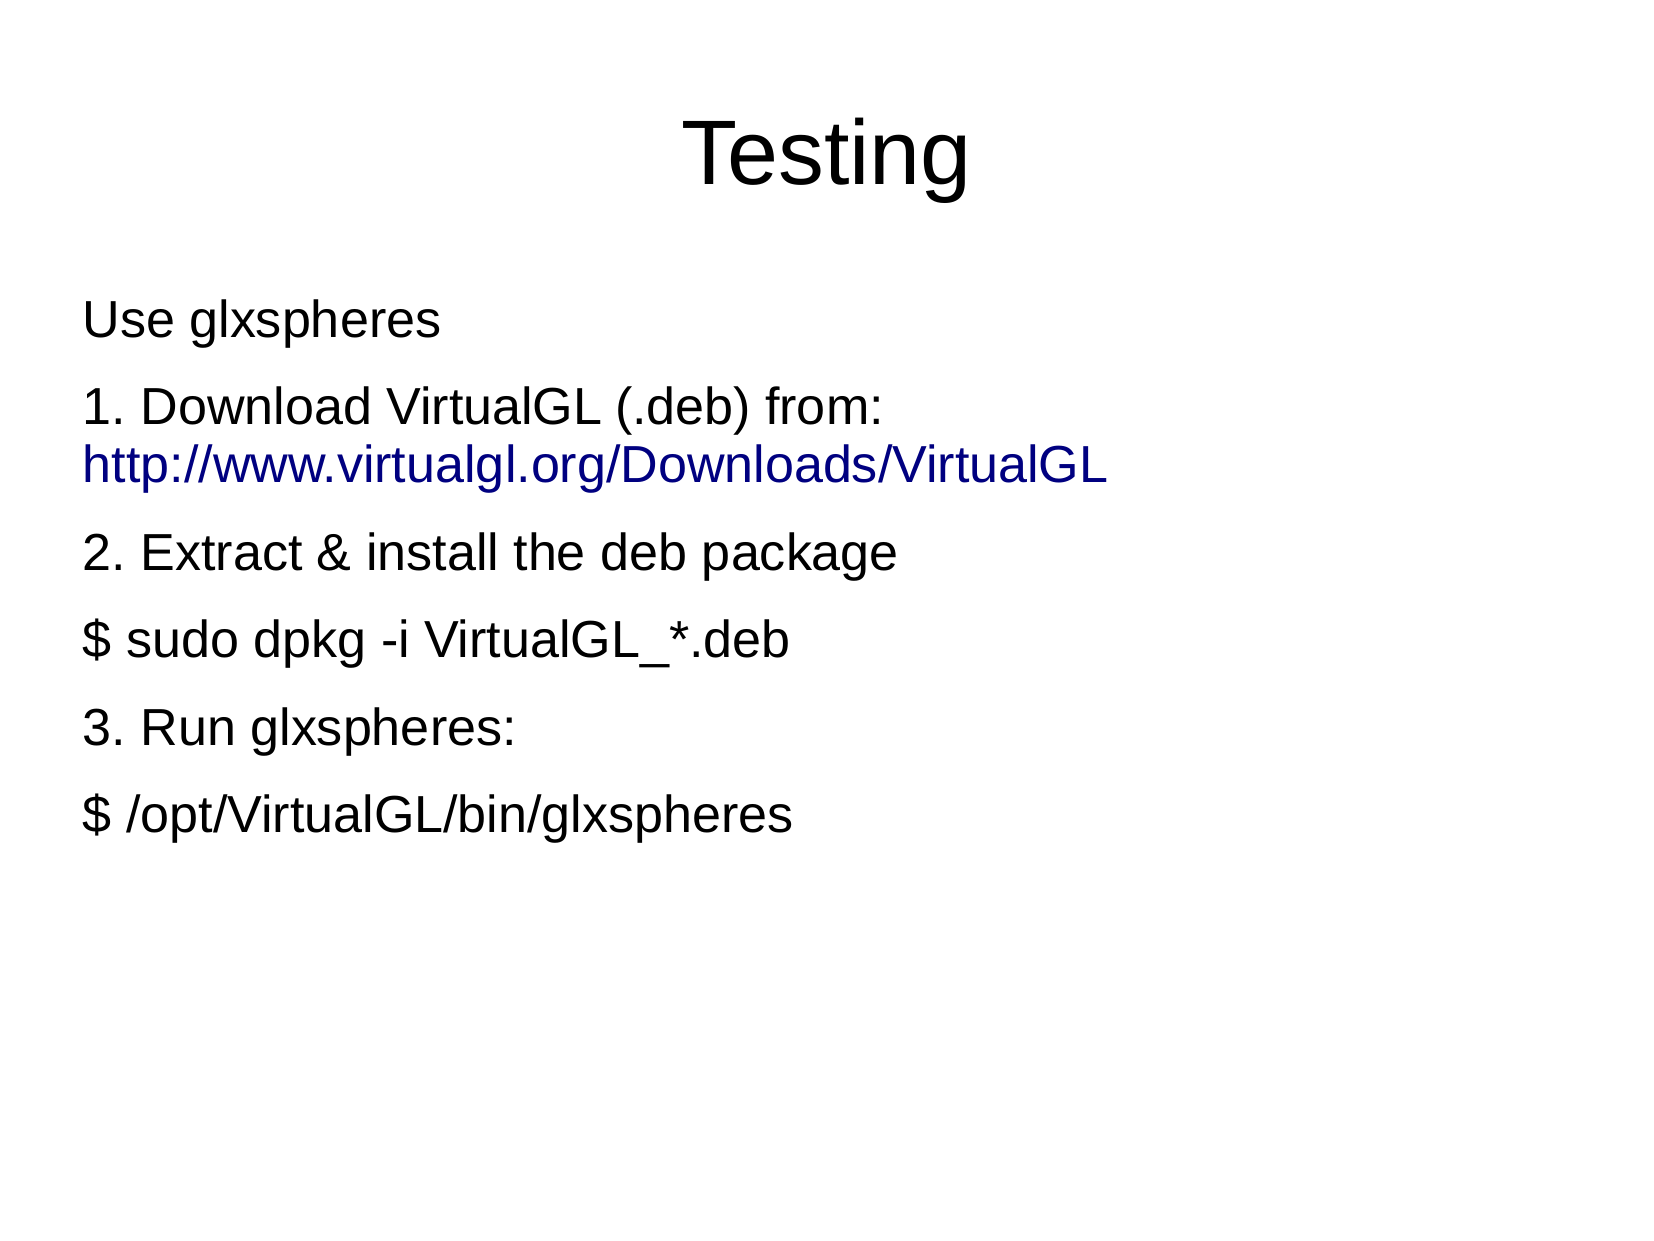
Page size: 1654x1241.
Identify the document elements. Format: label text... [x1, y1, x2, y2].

list Use glxspheres 1. Download VirtualGL (.deb) from: http://www.virtualgl.org/Downloads/VirtualGL 2. Extract & install the deb package $ sudo dpkg -i VirtualGL_*.deb 3. Run glxspheres: $ /opt/VirtualGL/bin/glxspheres [82, 290, 1538, 1010]
title Testing [82, 49, 1571, 257]
